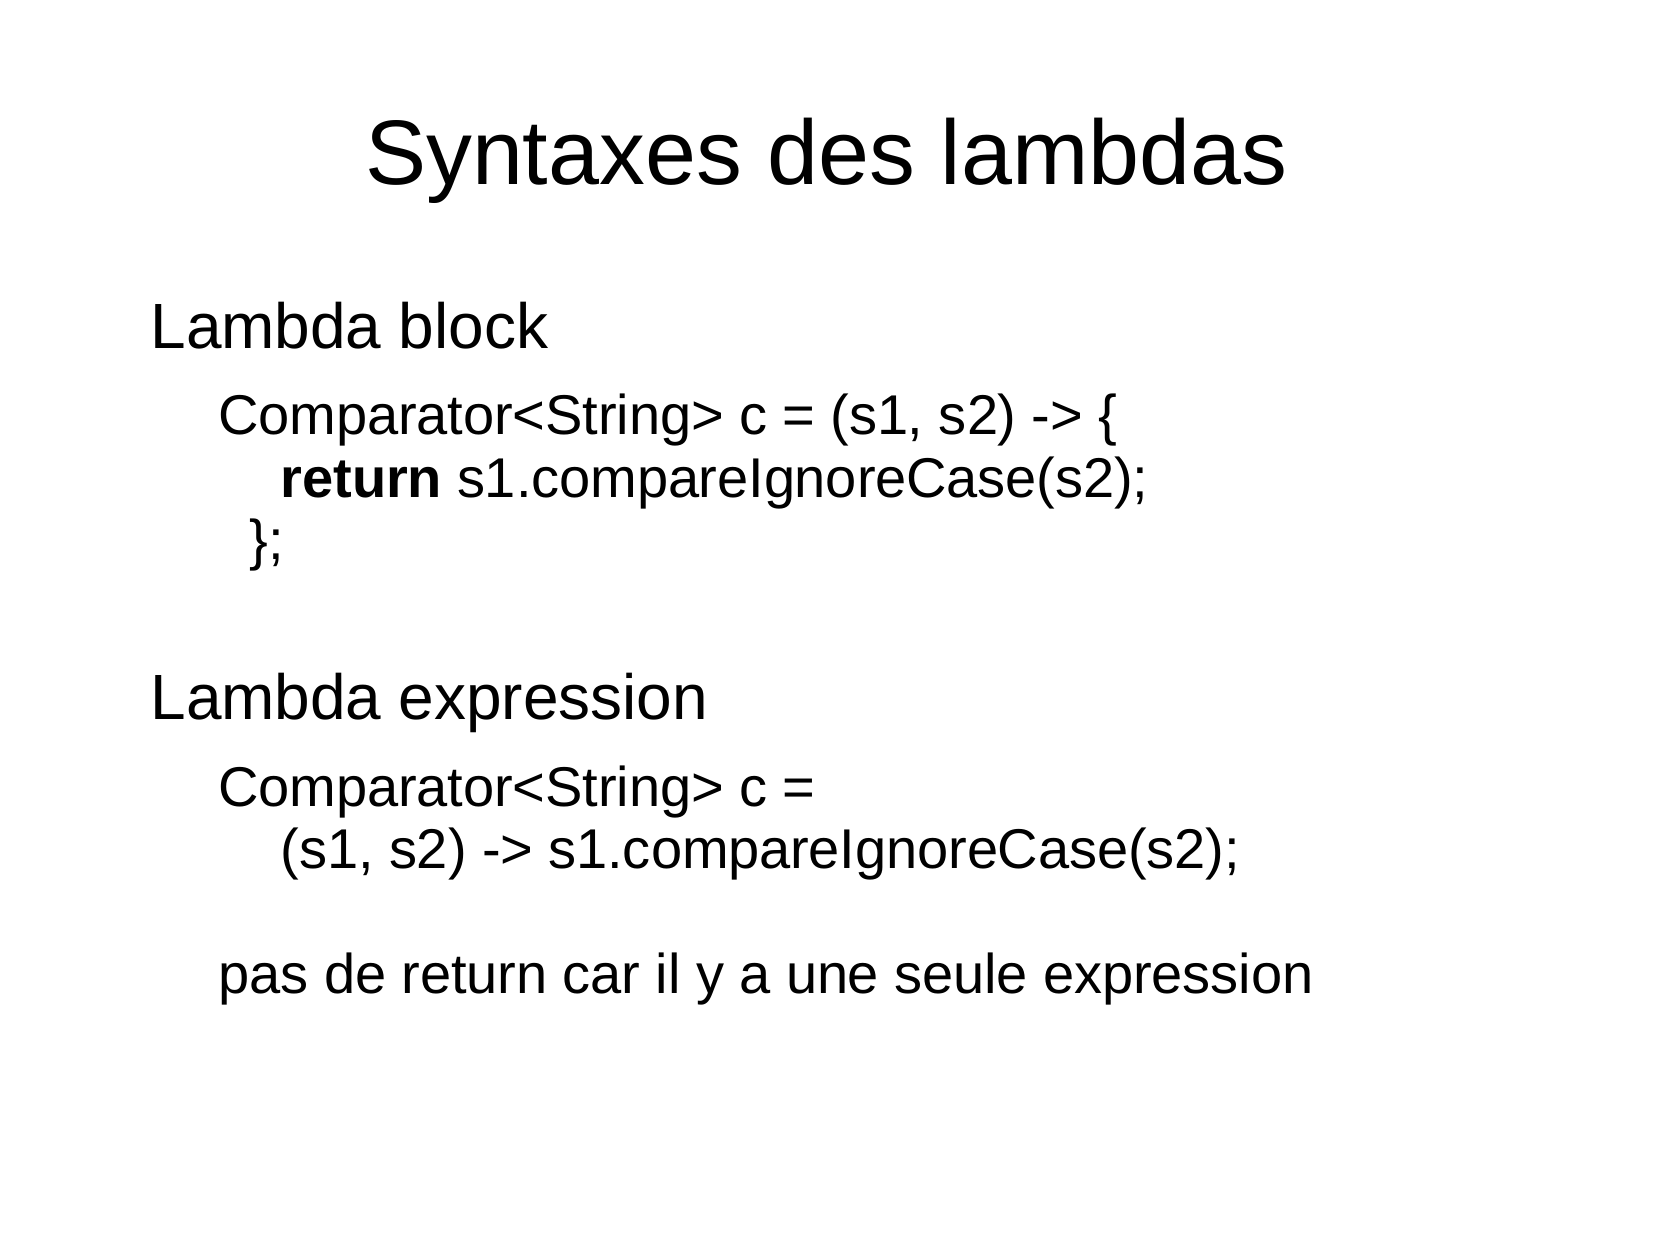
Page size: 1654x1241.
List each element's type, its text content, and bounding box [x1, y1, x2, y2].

list Lambda block Comparator<String> c = (s1, s2) -> { return s1.compareIgnoreCase(s2); }; Lambda expression Comparator<String> c = (s1, s2) -> s1.compareIgnoreCase(s2); pas de return car il y a une seule expression [82, 290, 1571, 1010]
title Syntaxes des lambdas [82, 49, 1571, 257]
